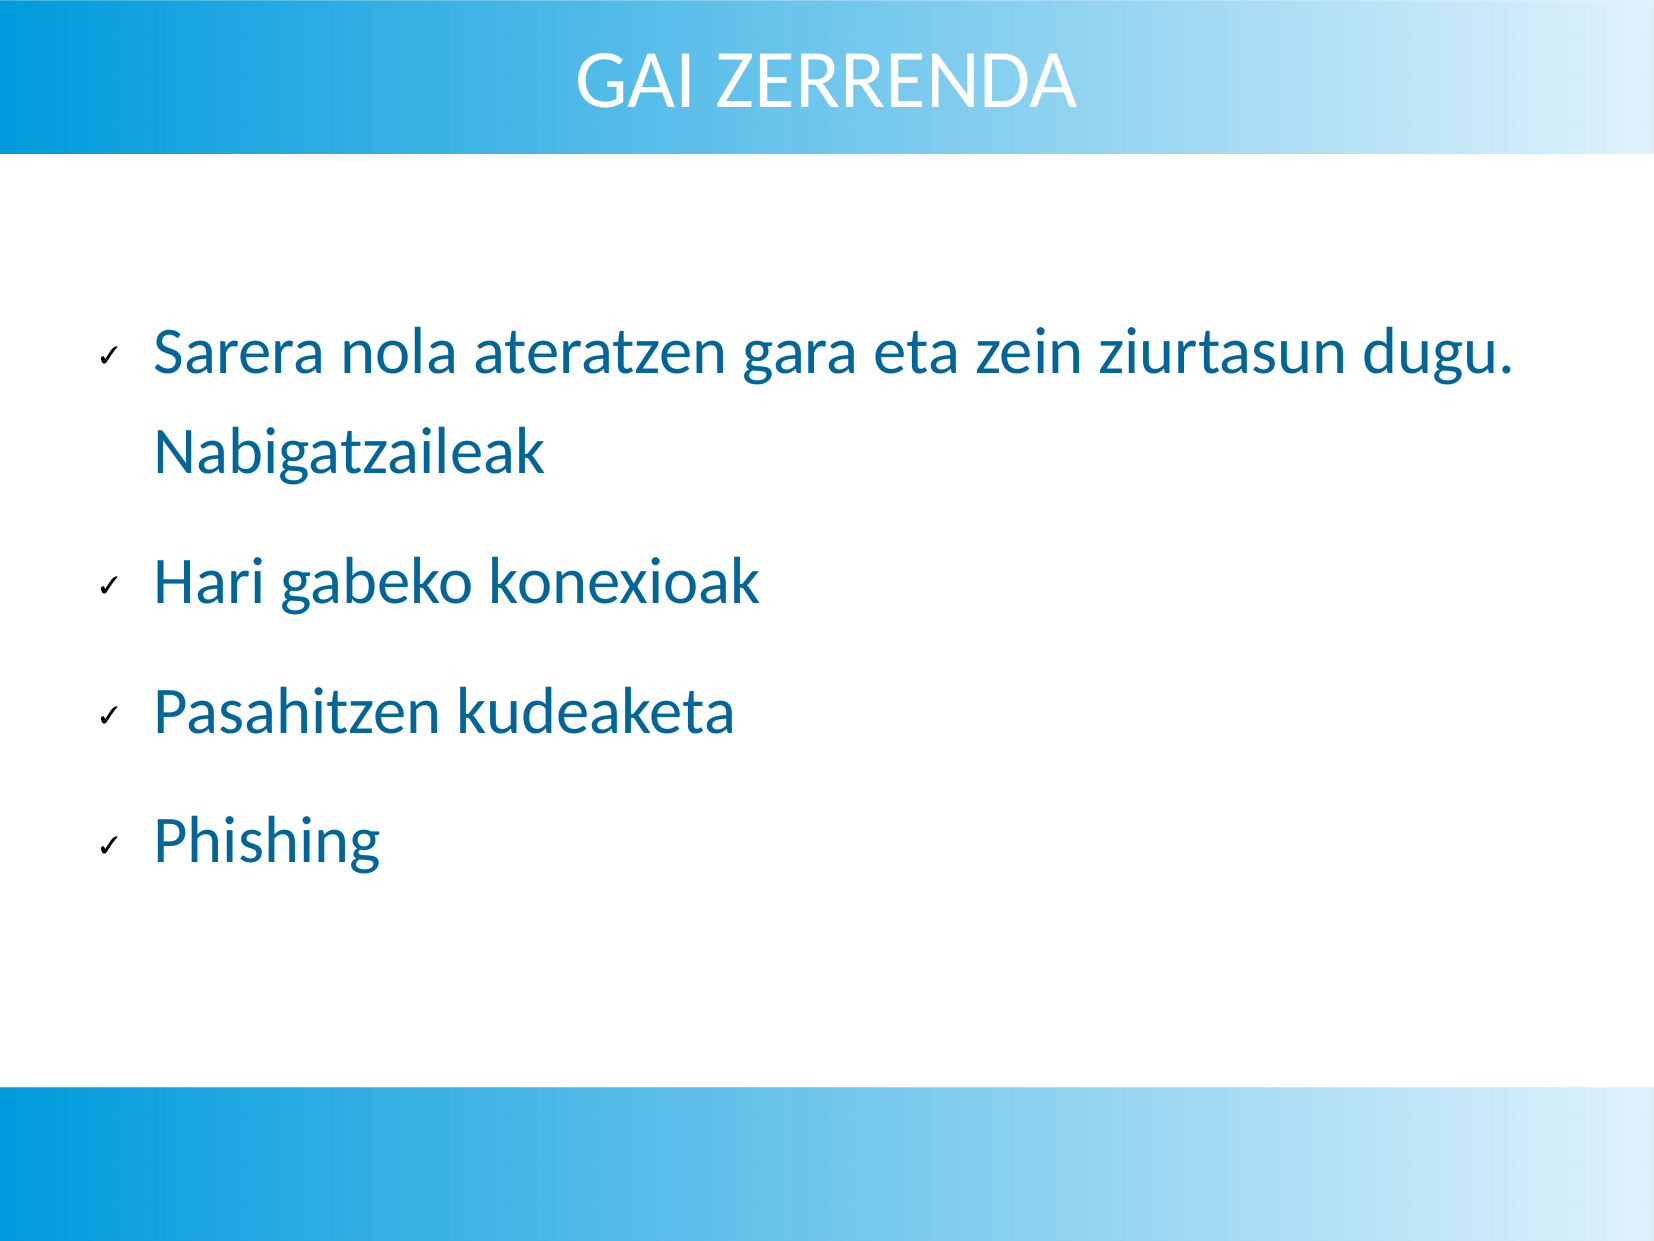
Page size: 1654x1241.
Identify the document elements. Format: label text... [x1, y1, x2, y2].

picture [0, 1086, 1654, 1241]
picture [141, 0, 1654, 154]
list Sarera nola ateratzen gara eta zein ziurtasun dugu. Nabigatzaileak Hari gabeko konexioak Pasahitzen kudeaketa Phishing [82, 290, 1571, 1010]
title GAI ZERRENDA [82, 38, 1571, 136]
